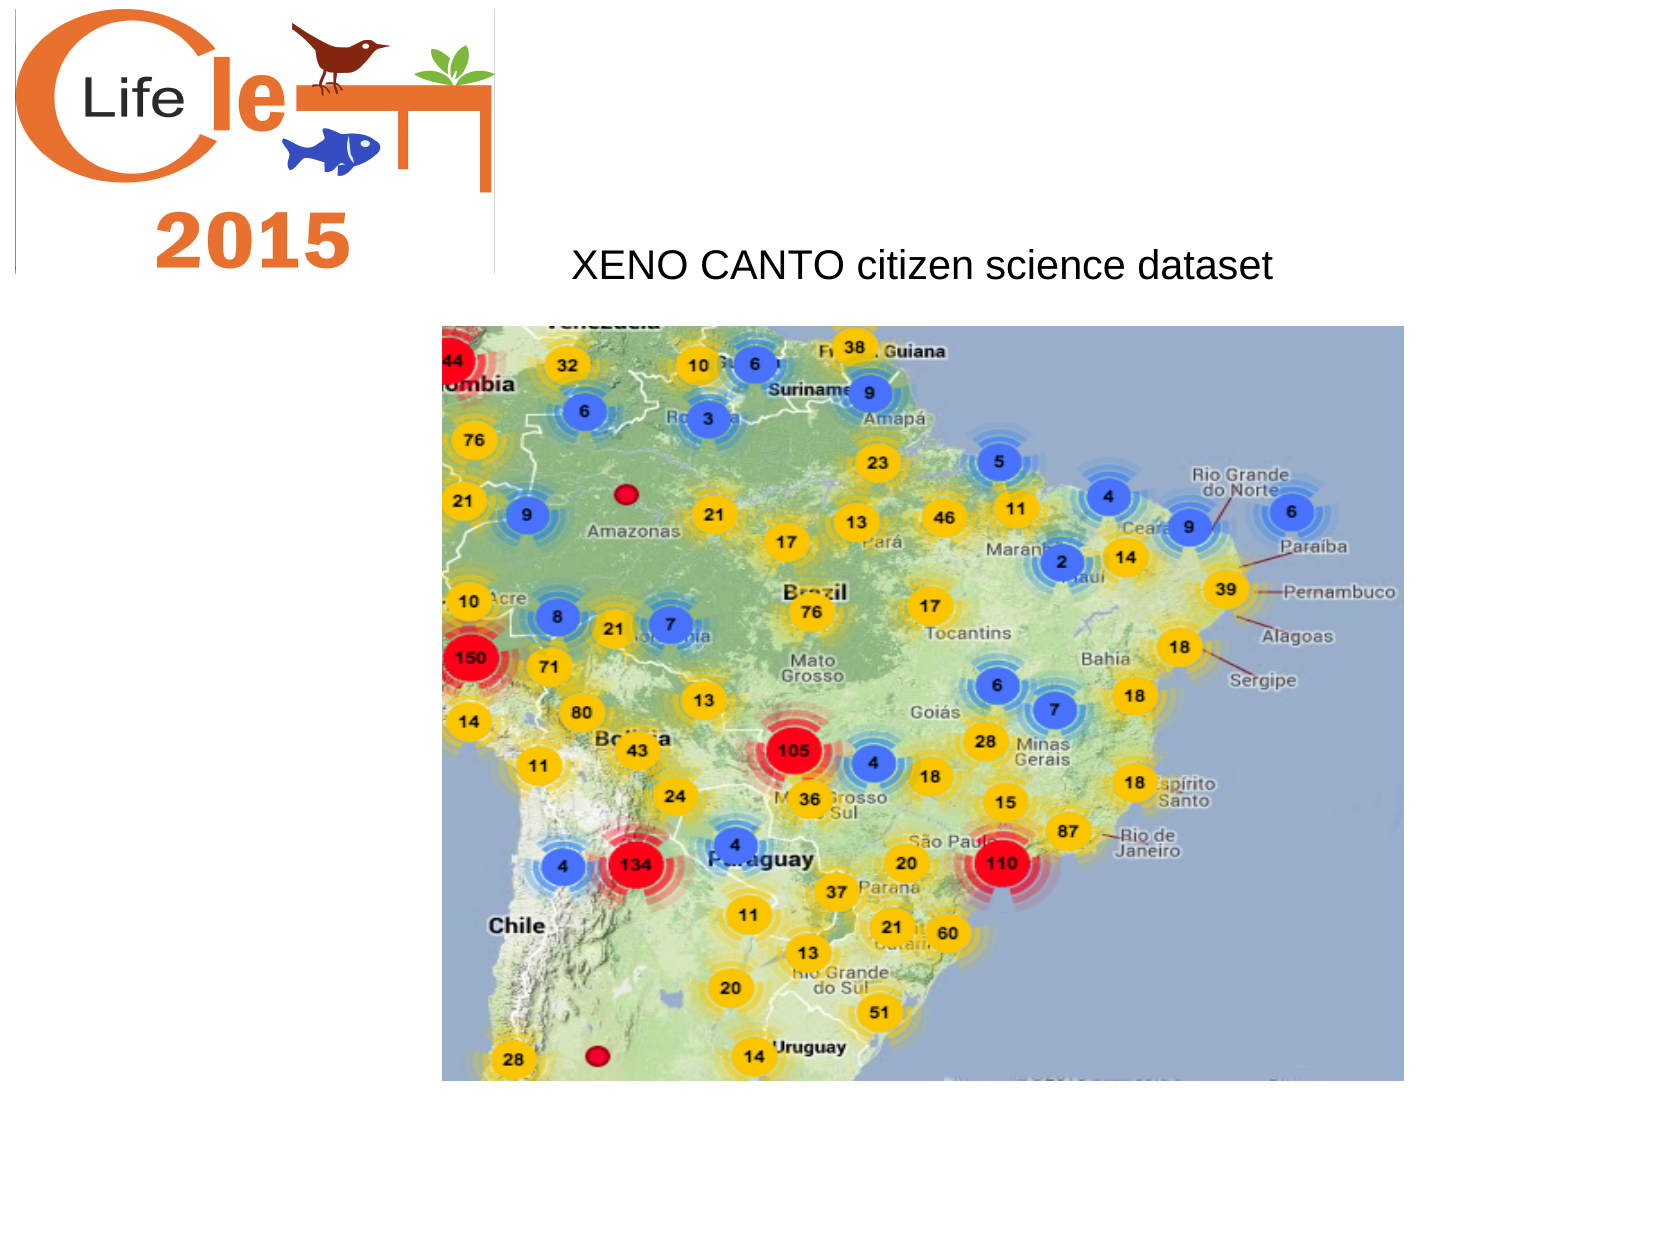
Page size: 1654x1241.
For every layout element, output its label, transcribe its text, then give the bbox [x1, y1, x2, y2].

picture [442, 326, 1404, 1081]
text_box XENO CANTO citizen science dataset [556, 234, 1289, 297]
picture [15, 9, 495, 274]
